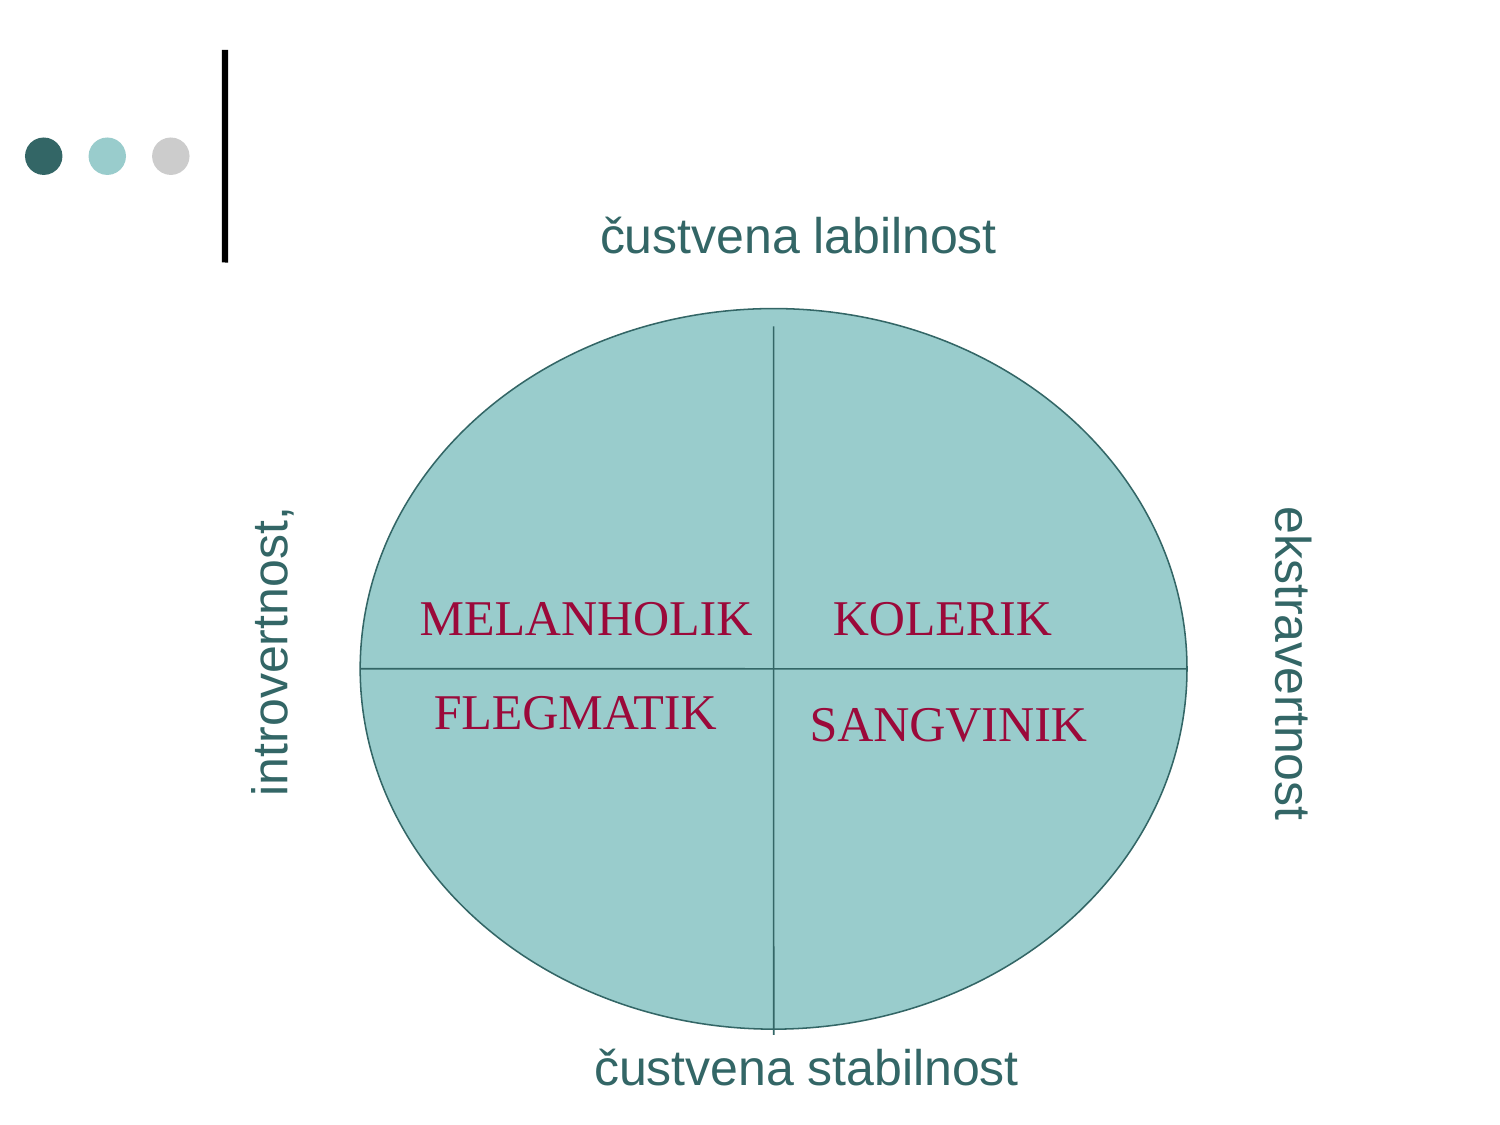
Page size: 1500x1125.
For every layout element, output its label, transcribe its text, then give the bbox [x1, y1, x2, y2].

text_box [360, 670, 772, 1027]
text_box ekstravertnost [1257, 491, 1333, 836]
text_box čustvena stabilnost [579, 1027, 1035, 1103]
text_box SANGVINIK [794, 683, 1102, 759]
text_box FLEGMATIK [419, 672, 732, 747]
text_box [360, 308, 1188, 1027]
text_box KOLERIK [818, 577, 1067, 653]
text_box introvertnost, [230, 491, 305, 811]
text_box MELANHOLIK [404, 577, 768, 653]
text_box čustvena labilnost [585, 196, 1013, 272]
